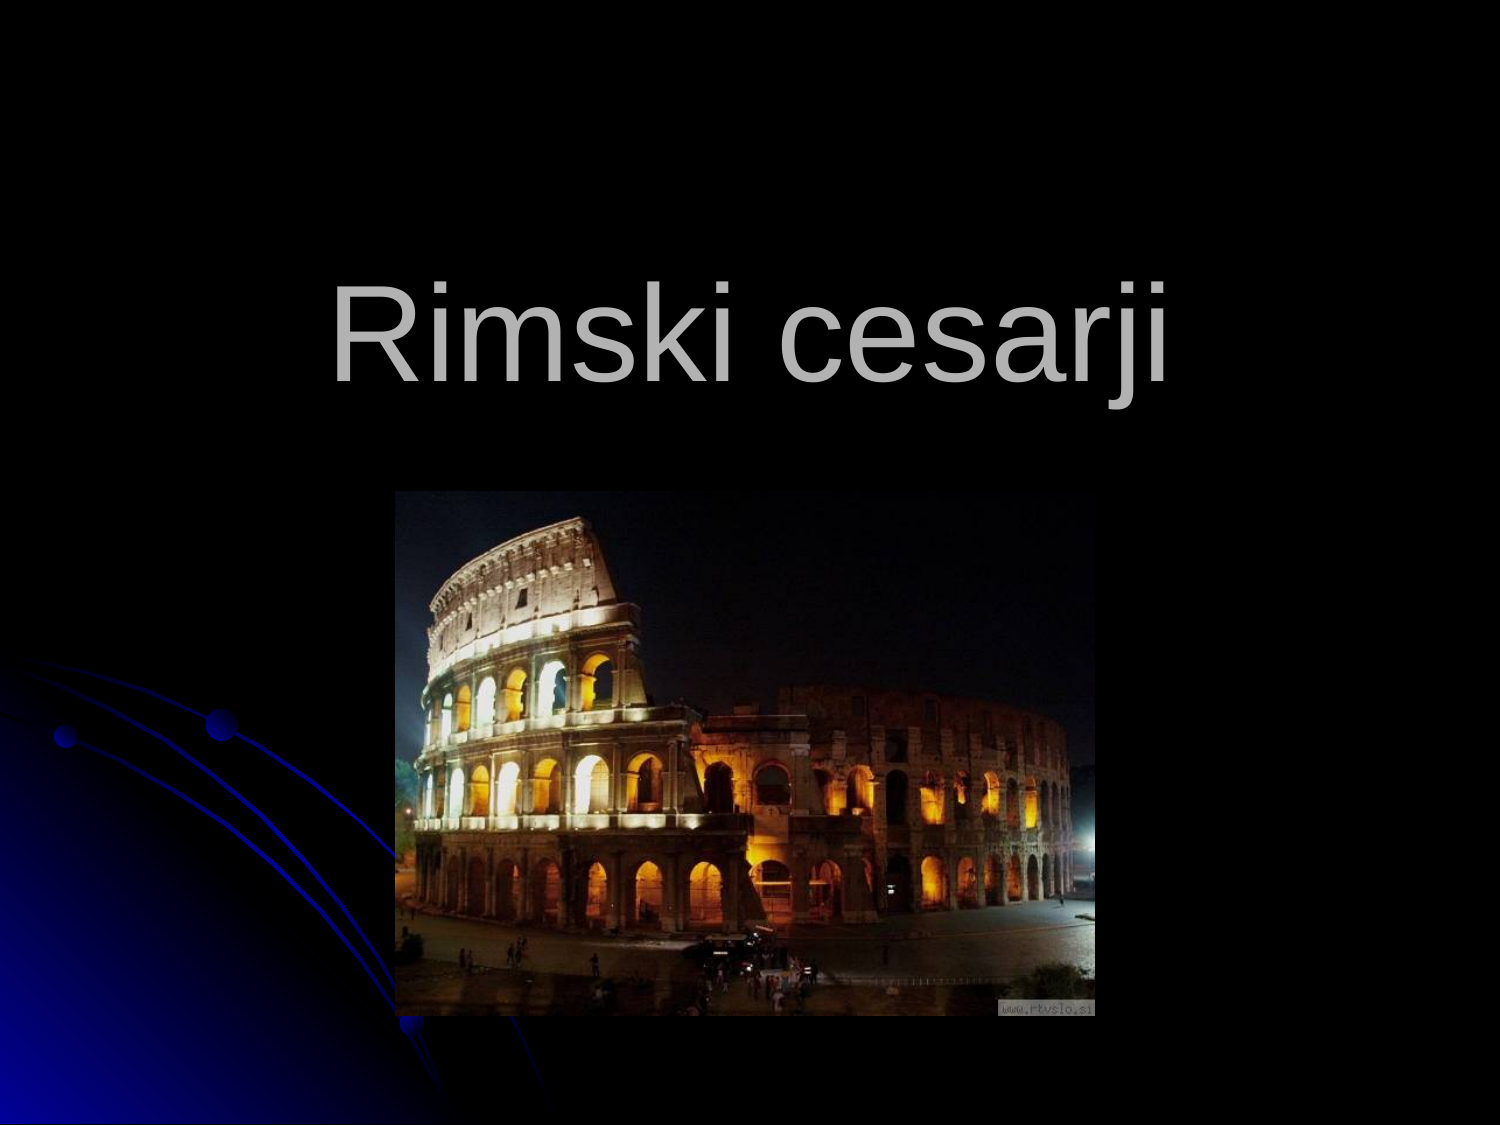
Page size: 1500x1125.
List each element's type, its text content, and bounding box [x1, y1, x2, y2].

title Rimski cesarji [112, 125, 1388, 528]
picture [395, 491, 1095, 1016]
